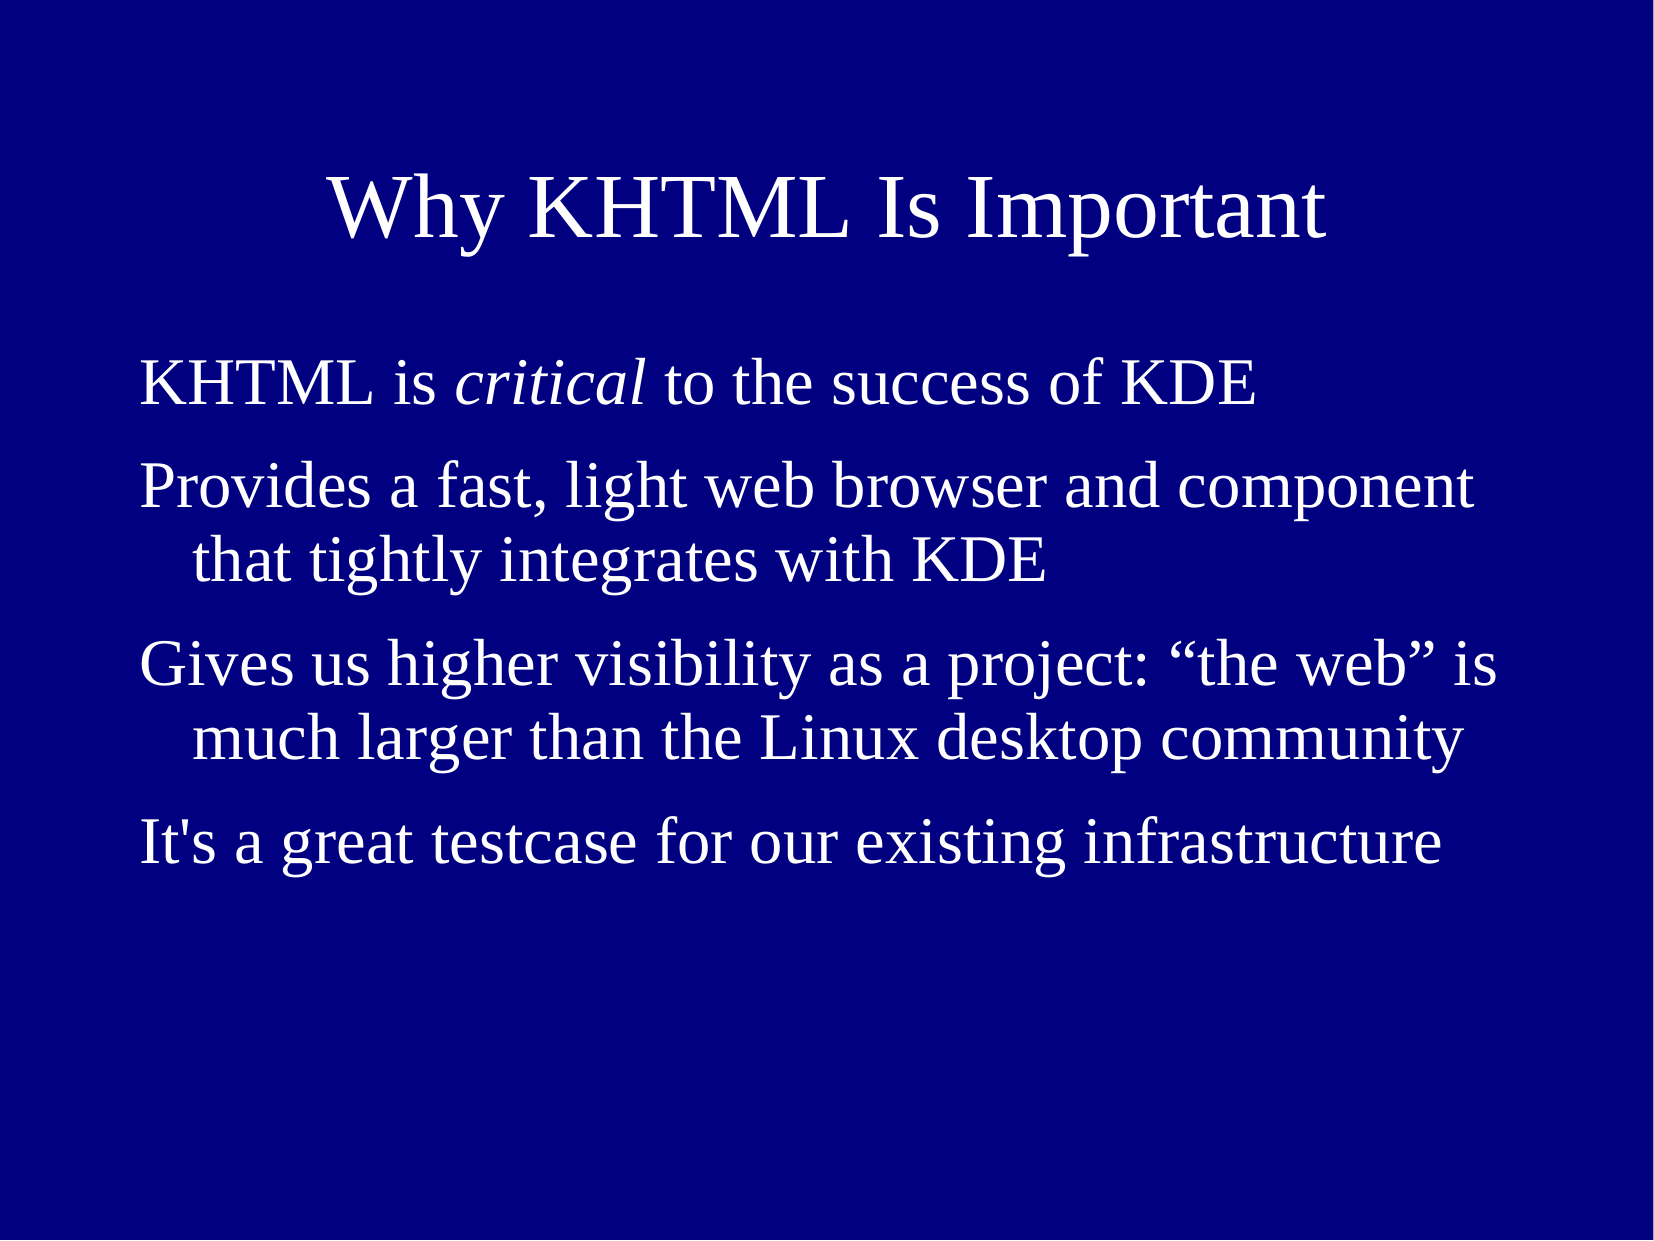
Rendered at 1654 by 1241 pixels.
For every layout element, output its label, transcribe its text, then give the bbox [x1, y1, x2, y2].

title Why KHTML Is Important [121, 102, 1534, 311]
list KHTML is critical to the success of KDE Provides a fast, light web browser and component that tightly integrates with KDE Gives us higher visibility as a project: “the web” is much larger than the Linux desktop community It's a great testcase for our existing infrastructure [121, 344, 1534, 1127]
